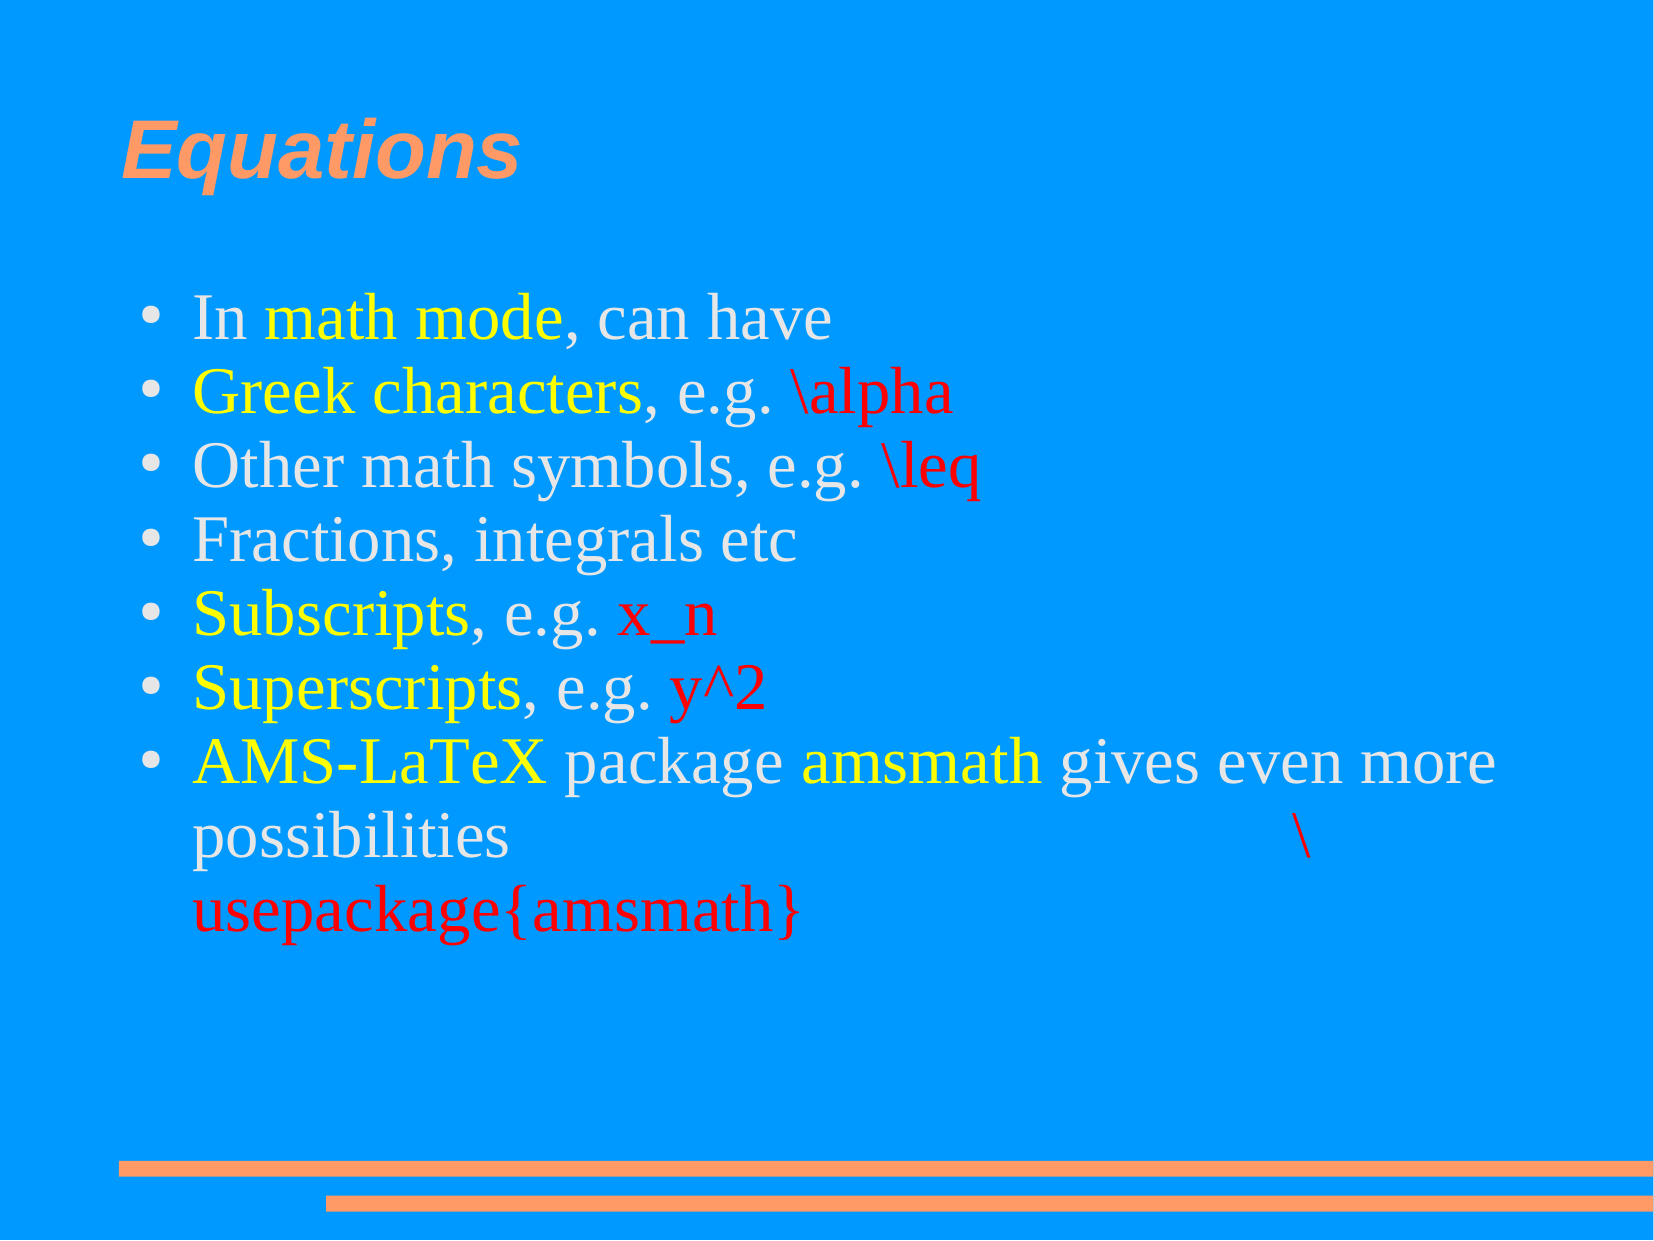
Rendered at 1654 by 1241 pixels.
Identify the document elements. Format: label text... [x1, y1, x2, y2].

title Equations [121, 46, 1534, 254]
list In math mode, can have Greek characters, e.g. \alpha Other math symbols, e.g. \leq Fractions, integrals etc Subscripts, e.g. x_n Superscripts, e.g. y^2 AMS-LaTeX package amsmath gives even more possibilities \usepackage{amsmath} [121, 279, 1561, 1090]
